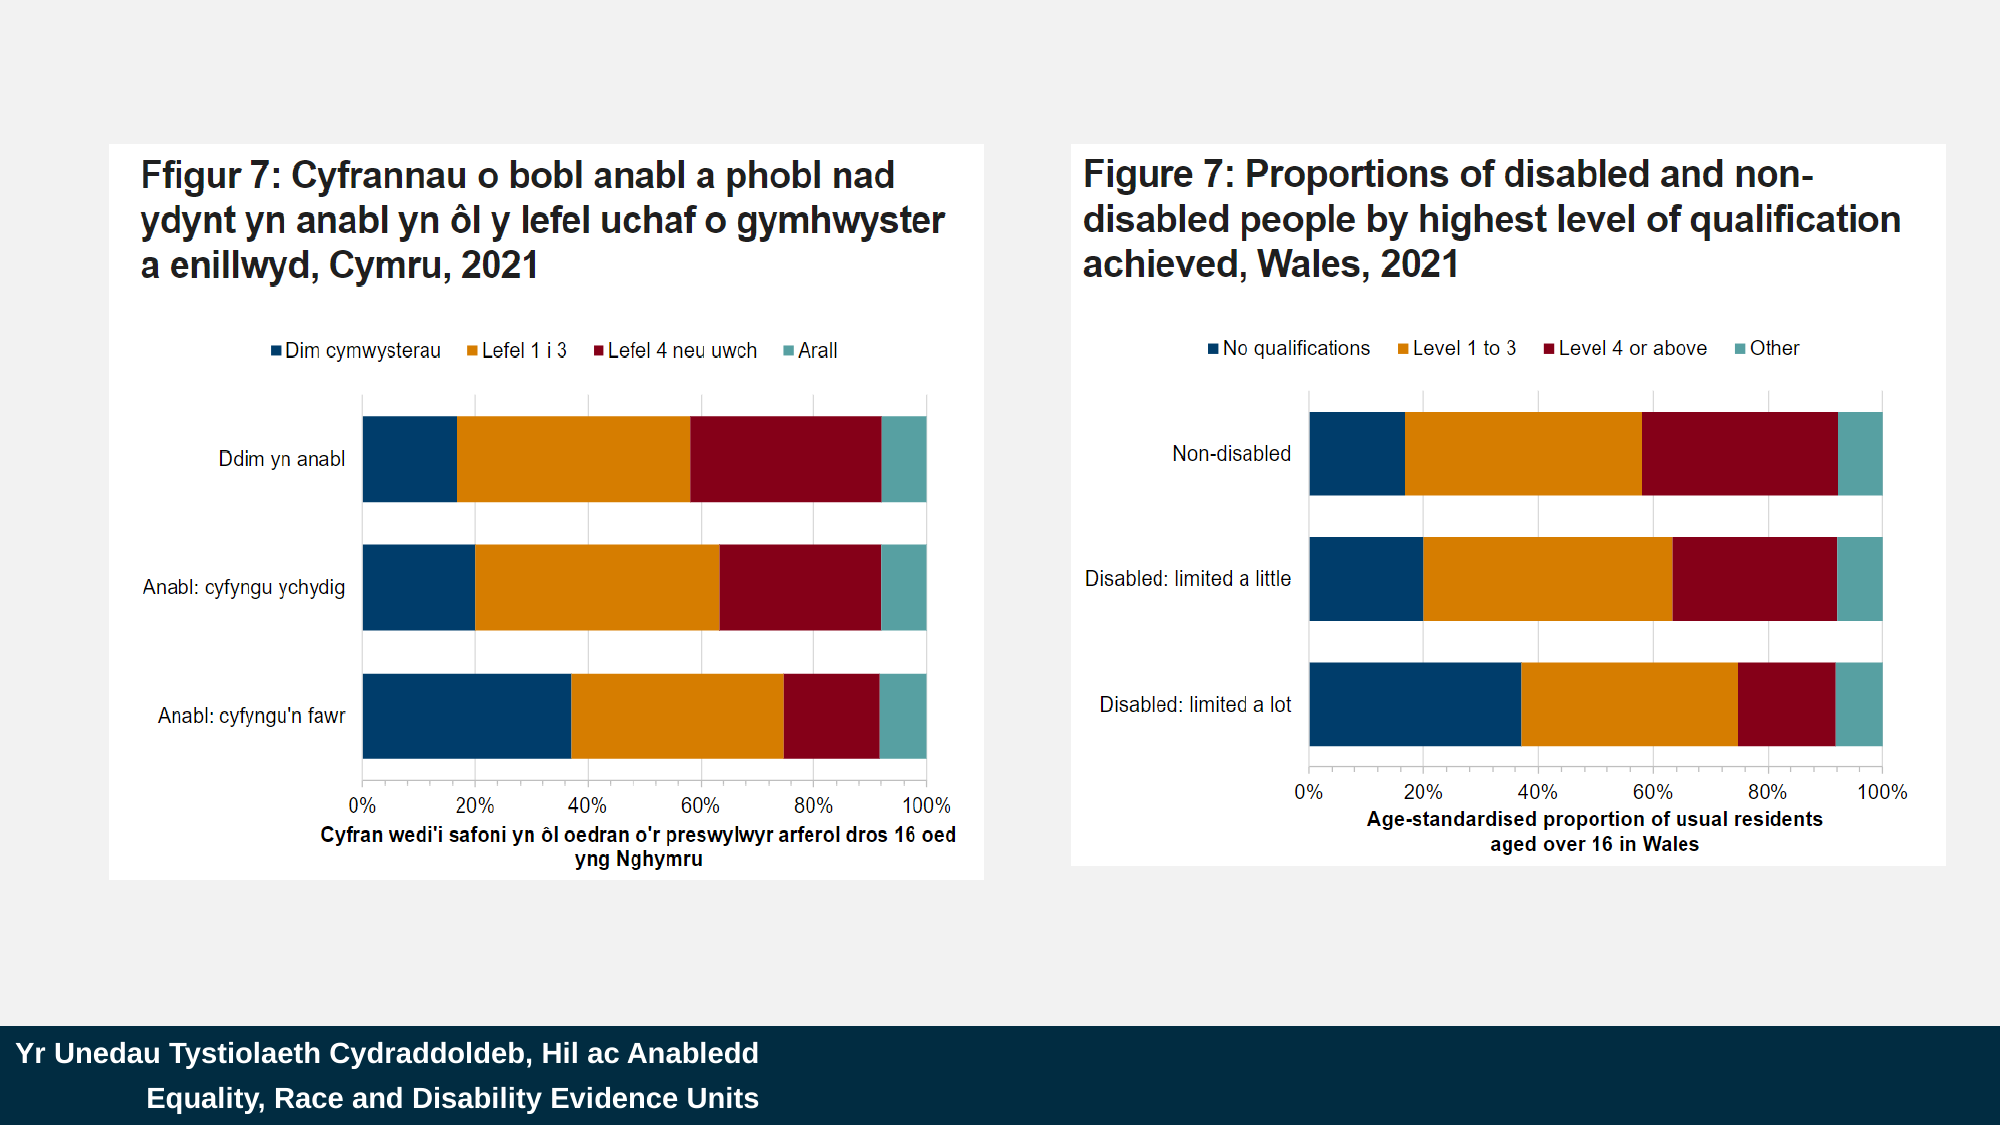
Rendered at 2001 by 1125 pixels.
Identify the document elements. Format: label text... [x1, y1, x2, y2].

picture [109, 144, 984, 880]
picture [1071, 144, 1946, 866]
text_box Yr Unedau Tystiolaeth Cydraddoldeb, Hil ac Anabledd Equality, Race and Disability Evidence Units [0, 1026, 2000, 1125]
